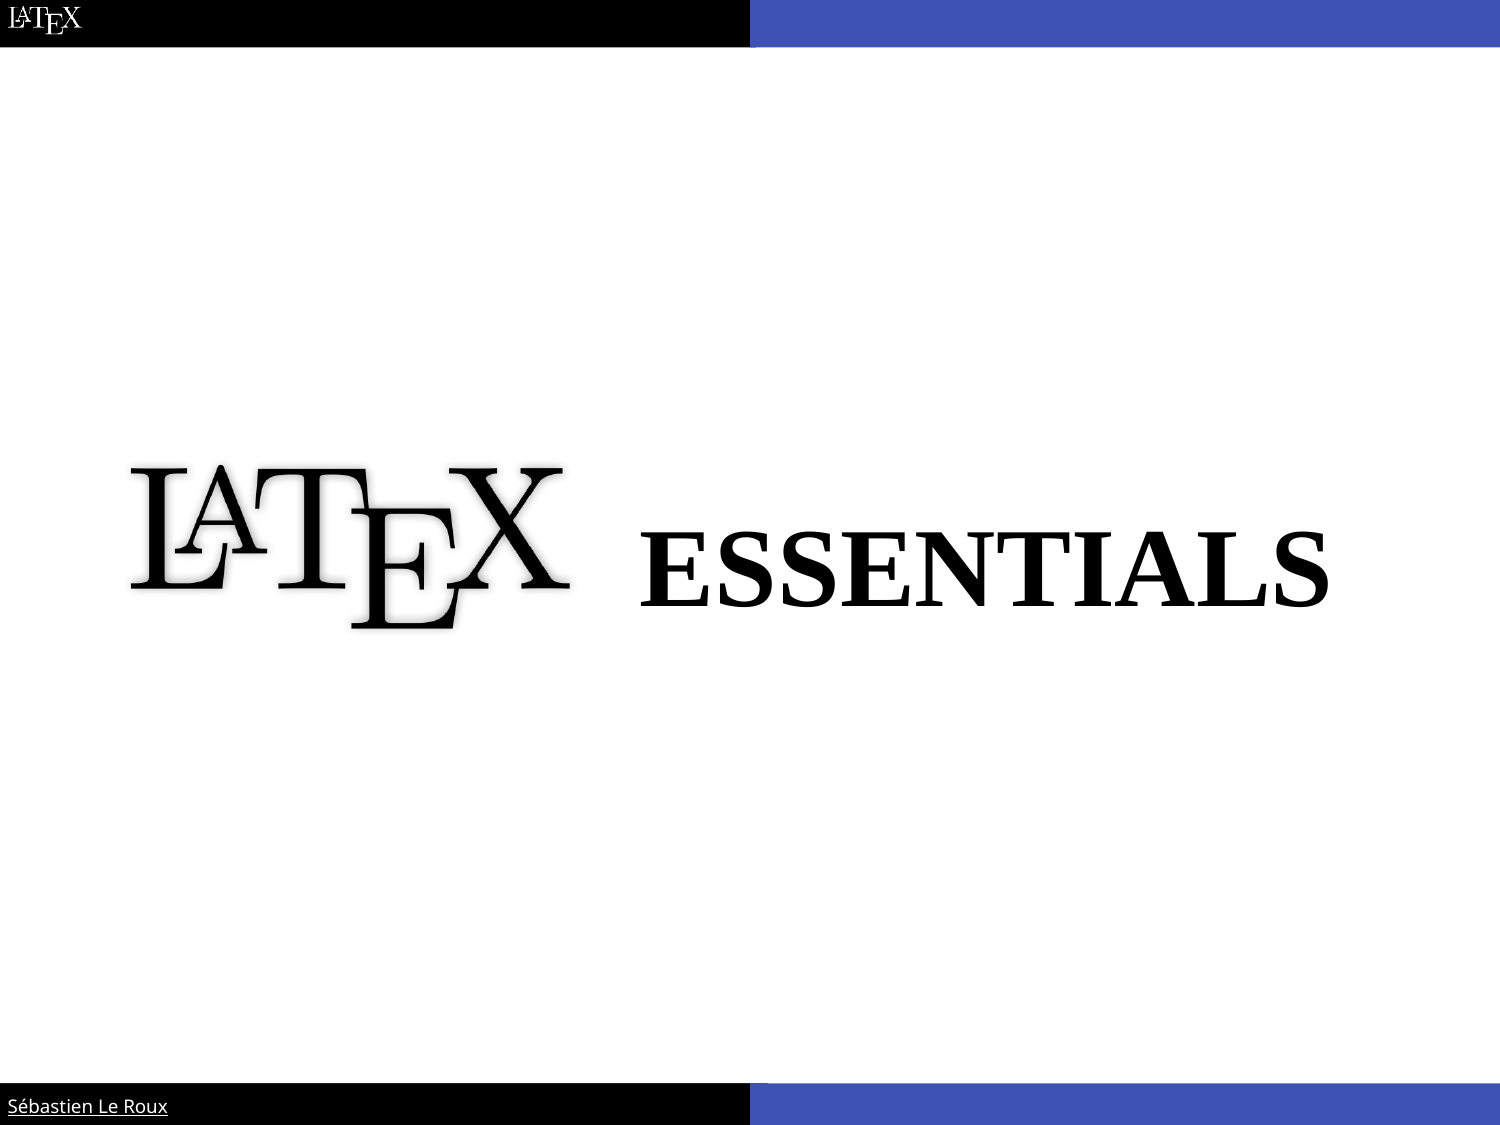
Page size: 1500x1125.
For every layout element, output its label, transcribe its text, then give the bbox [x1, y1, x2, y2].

text_box Essentials [624, 486, 1349, 637]
picture [115, 449, 585, 646]
picture [5, 3, 84, 37]
